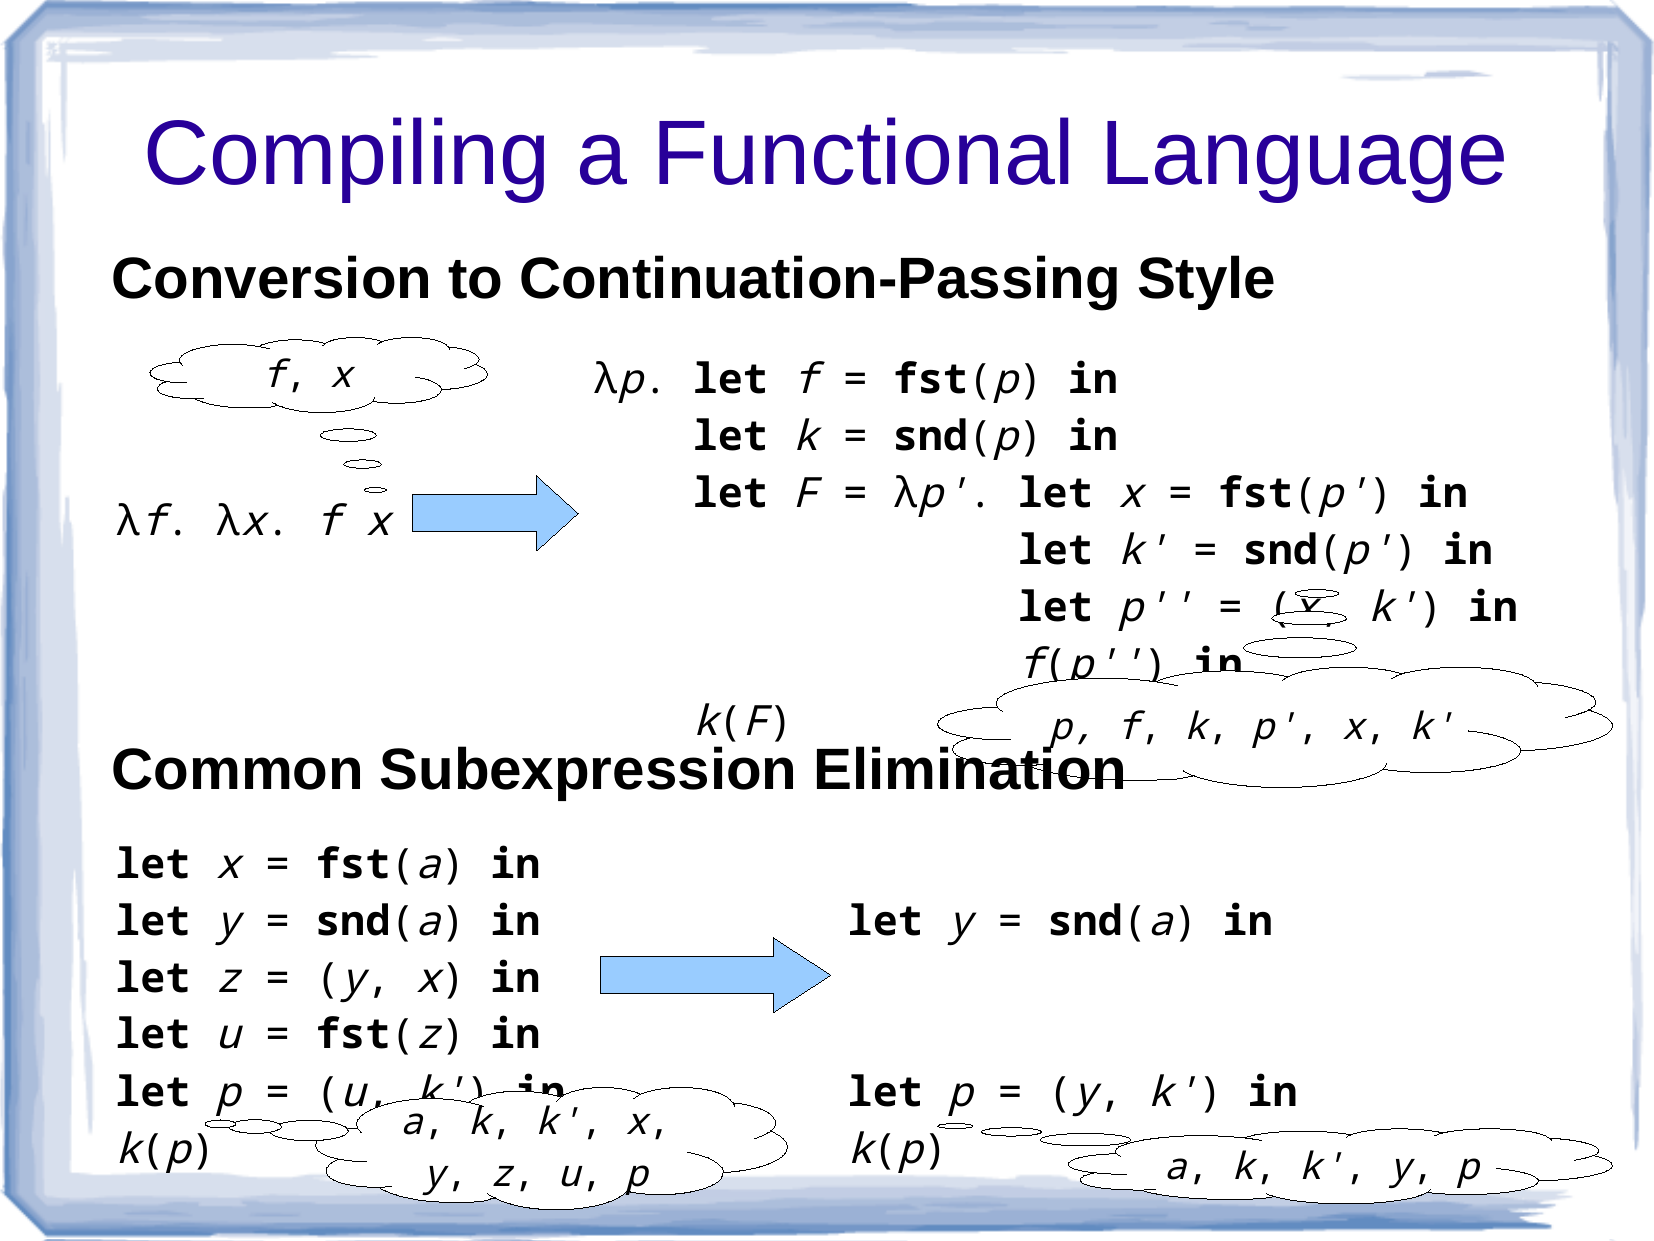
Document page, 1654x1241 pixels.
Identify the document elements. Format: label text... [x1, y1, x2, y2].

text_box f, x [343, 459, 382, 469]
text_box a, k, k', x, y, z, u, p [205, 1087, 788, 1210]
text_box λf. λx. f x [100, 483, 439, 547]
title Compiling a Functional Language [82, 49, 1571, 257]
text_box let x = fst(a) in let y = snd(a) in let z = (y, x) in let u = fst(z) in let p = (u, k') in k(p) [100, 825, 601, 1138]
picture [0, 0, 1654, 1241]
text_box f, x [149, 337, 488, 413]
text_box a, k, k', y, p [981, 1127, 1042, 1137]
text_box Conversion to Continuation-Passing Style [96, 238, 1522, 329]
text_box Common Subexpression Elimination [96, 729, 1522, 820]
text_box f, x [364, 487, 387, 493]
text_box p, f, k, p', x, k' [1295, 589, 1339, 598]
text_box p, f, k, p', x, k' [937, 667, 1613, 751]
text_box p, f, k, p', x, k' [1271, 611, 1347, 625]
text_box [600, 937, 831, 1013]
text_box f, x [320, 428, 377, 442]
text_box p, f, k, p', x, k' [1243, 637, 1357, 658]
text_box a, k, k', y, p [1040, 1128, 1613, 1204]
text_box [412, 475, 579, 551]
text_box λp. let f = fst(p) in let k = snd(p) in let F = λp'. let x = fst(p') in let k' = snd(p') in let p'' = (x, k') in f(p'') in k(F) [578, 341, 1591, 704]
text_box let y = snd(a) in let p = (y, k') in k(p) [833, 826, 1333, 1135]
